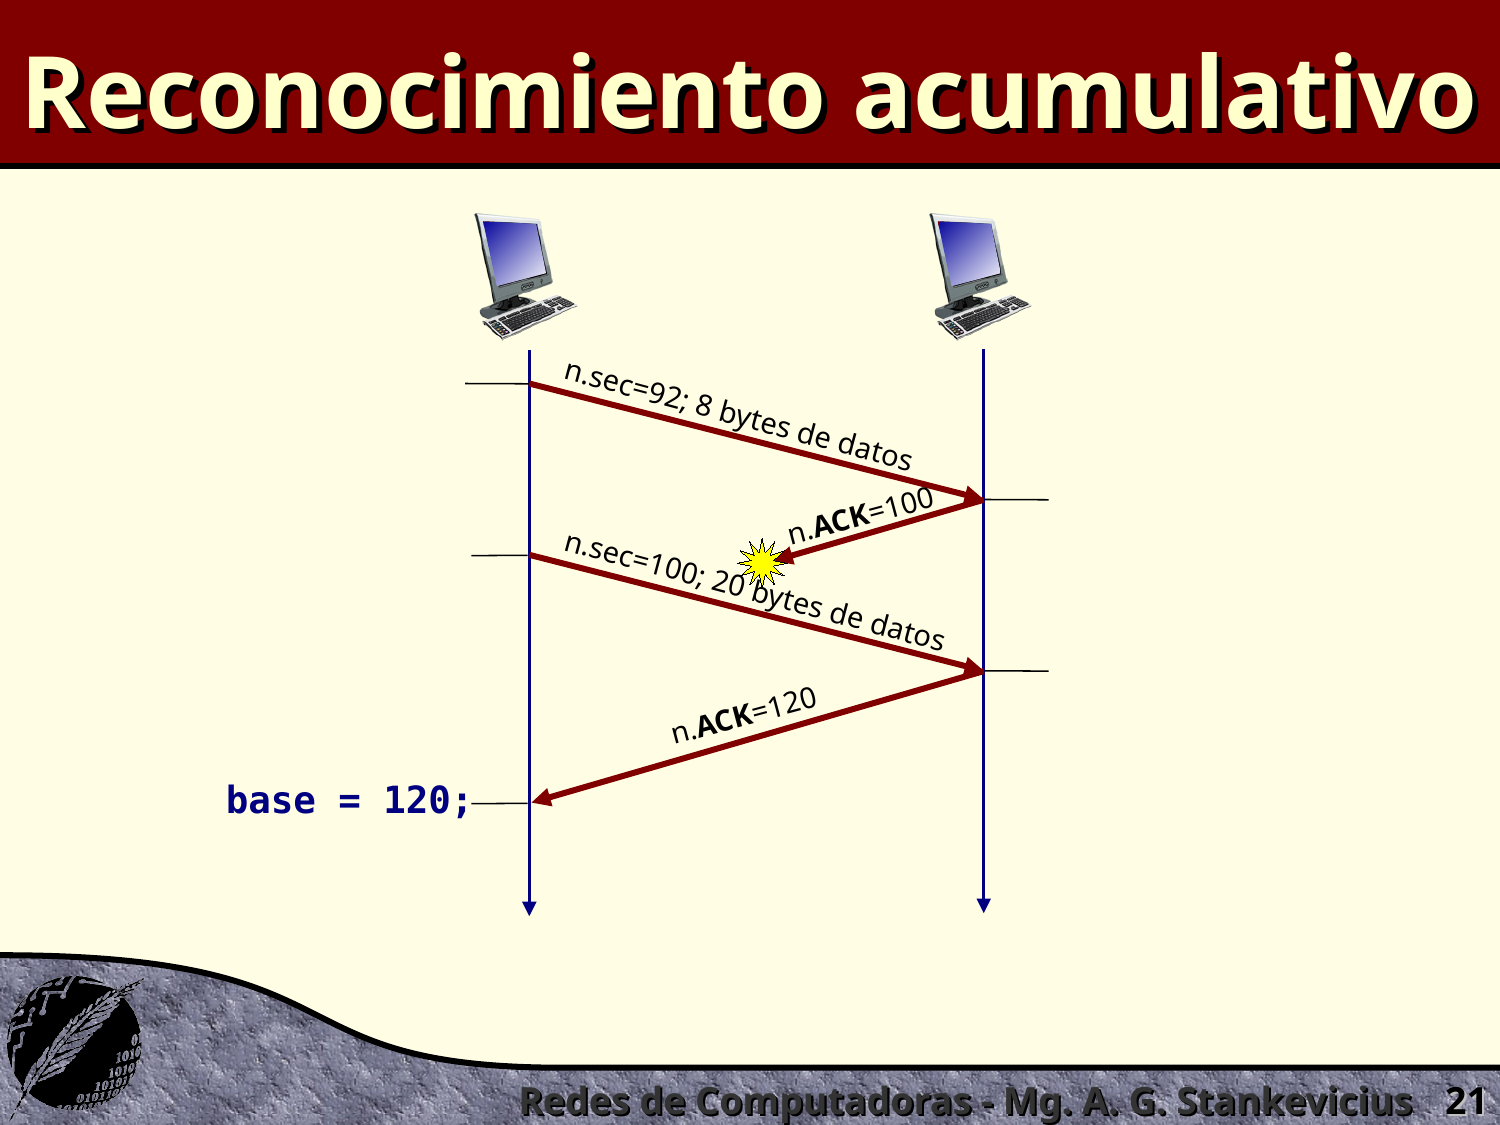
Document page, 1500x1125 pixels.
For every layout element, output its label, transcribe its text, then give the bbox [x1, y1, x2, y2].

text_box [483, 221, 547, 287]
text_box [937, 221, 1001, 287]
text_box n.sec=92; 8 bytes de datos [544, 349, 940, 481]
text_box n.ACK=100 [766, 466, 948, 564]
text_box [740, 538, 788, 566]
text_box n.ACK=120 [649, 666, 832, 766]
title Reconocimiento acumulativo [15, 5, 1485, 160]
picture [0, 959, 1500, 1125]
picture [926, 207, 1056, 350]
picture [790, 1100, 795, 1110]
text_box n.sec=100; 20 bytes de datos [544, 509, 970, 673]
text_box base = 120; [211, 771, 489, 830]
picture [1047, 1100, 1054, 1110]
picture [471, 207, 602, 350]
